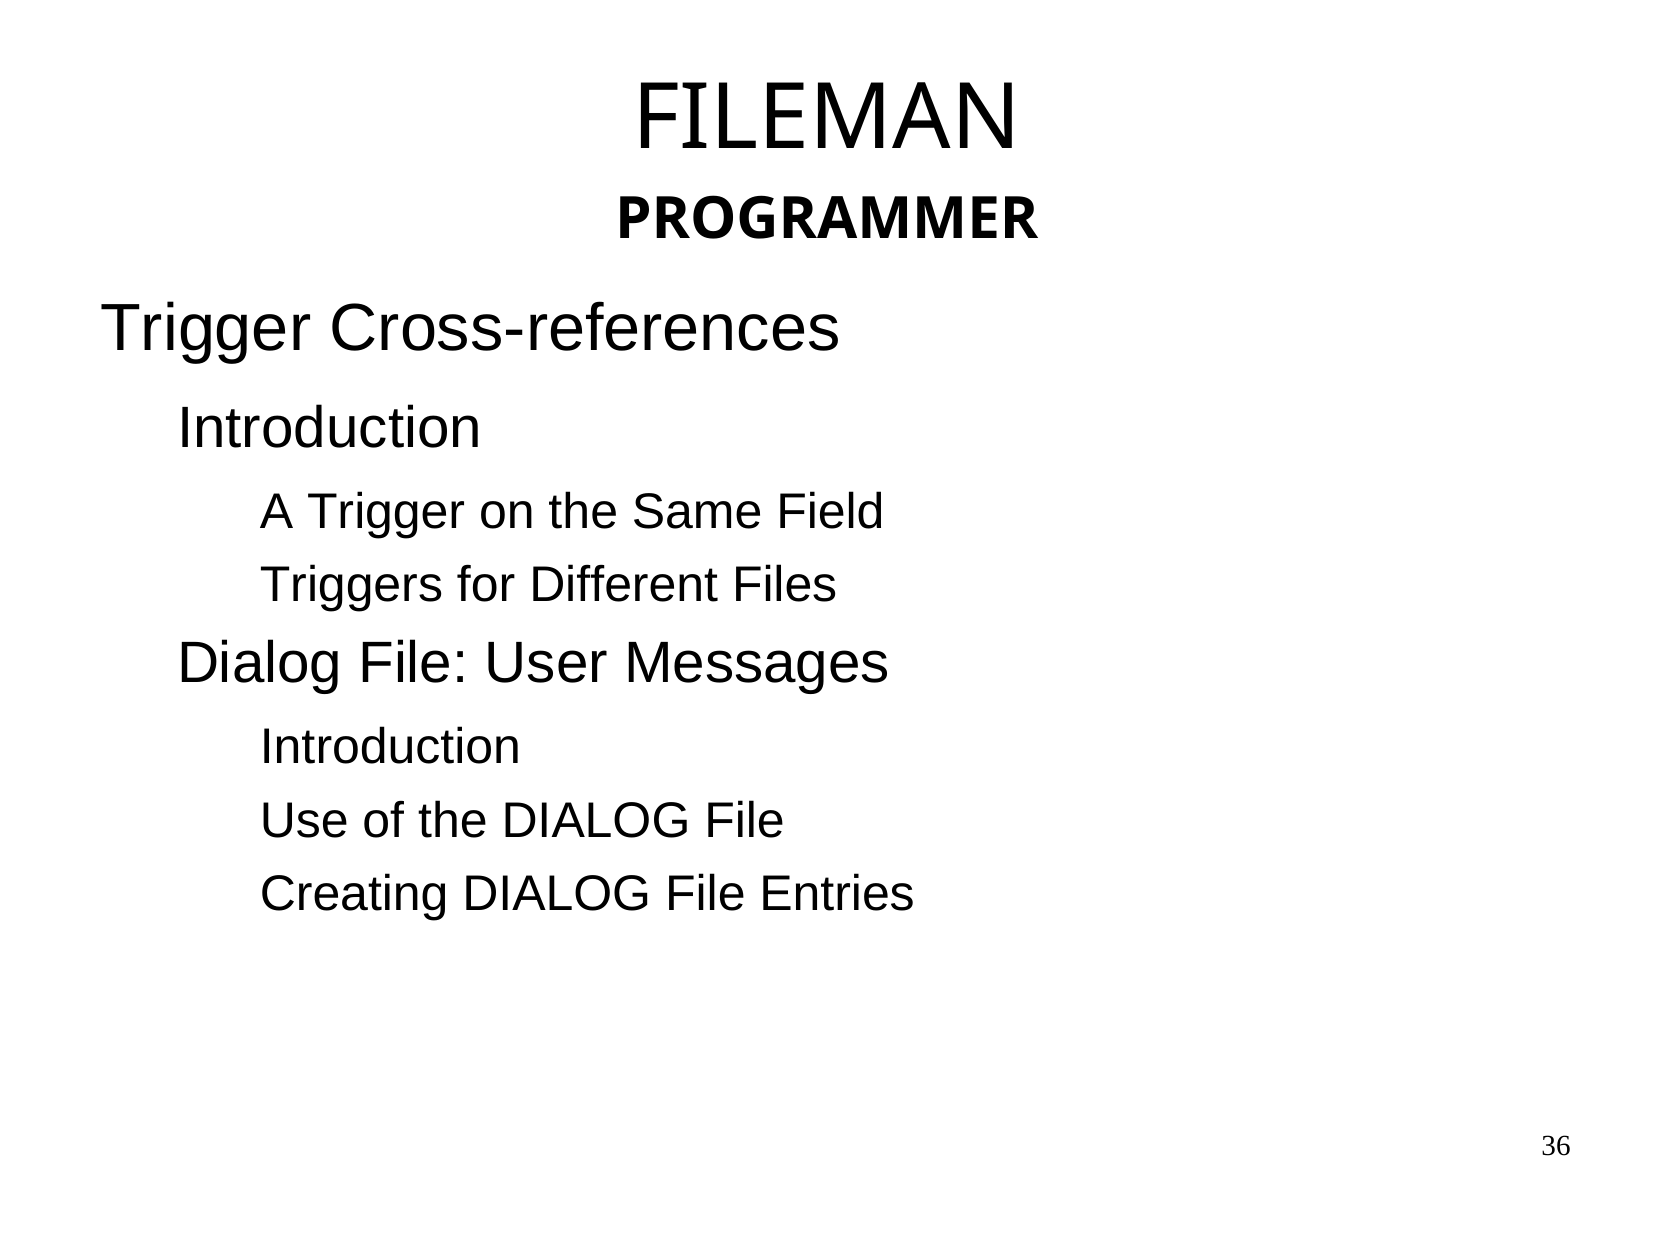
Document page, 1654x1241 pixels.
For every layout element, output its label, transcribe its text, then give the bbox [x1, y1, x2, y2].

title FILEMAN PROGRAMMER [82, 47, 1571, 259]
list Trigger Cross-references Introduction A Trigger on the Same Field Triggers for Different Files Dialog File: User Messages Introduction Use of the DIALOG File Creating DIALOG File Entries [82, 290, 1571, 1094]
